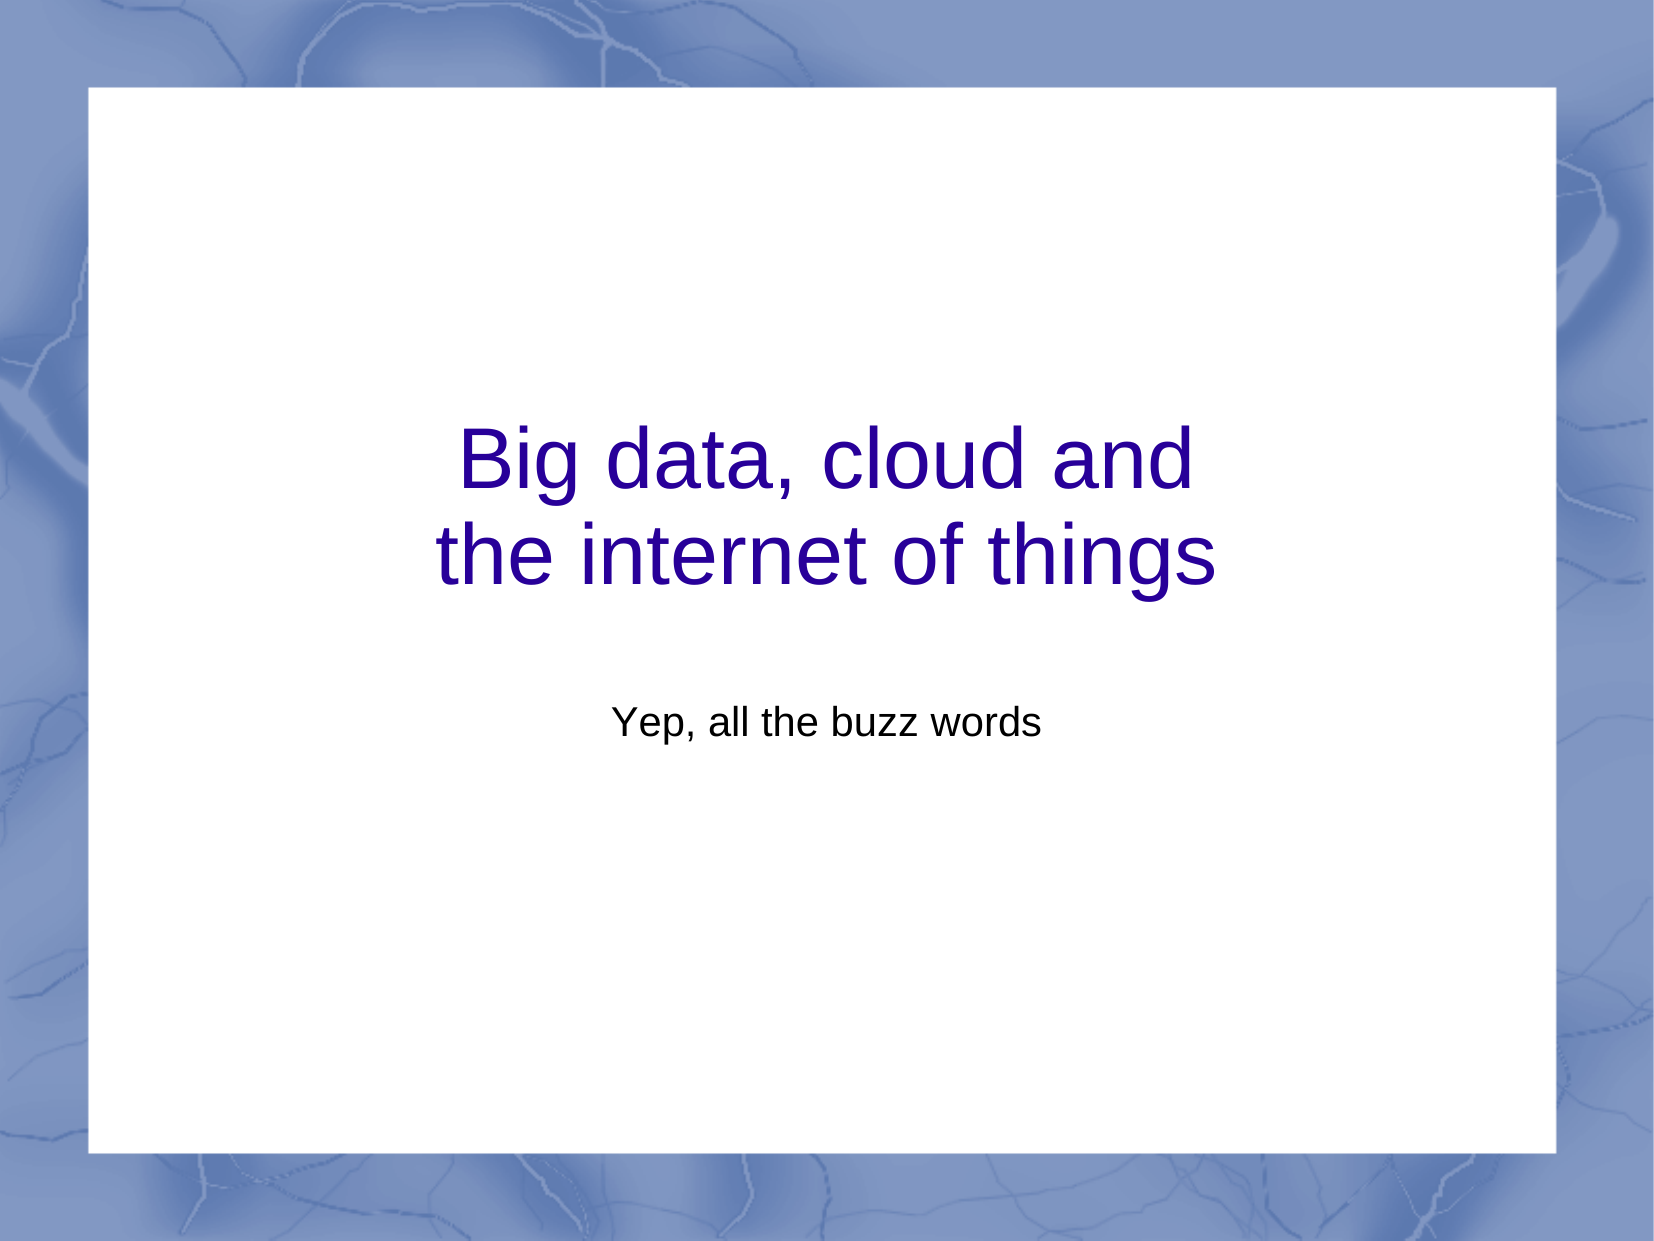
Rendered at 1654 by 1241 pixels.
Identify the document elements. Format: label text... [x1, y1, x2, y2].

title Big data, cloud and the internet of things Yep, all the buzz words [118, 410, 1536, 746]
picture [0, 0, 1654, 1241]
